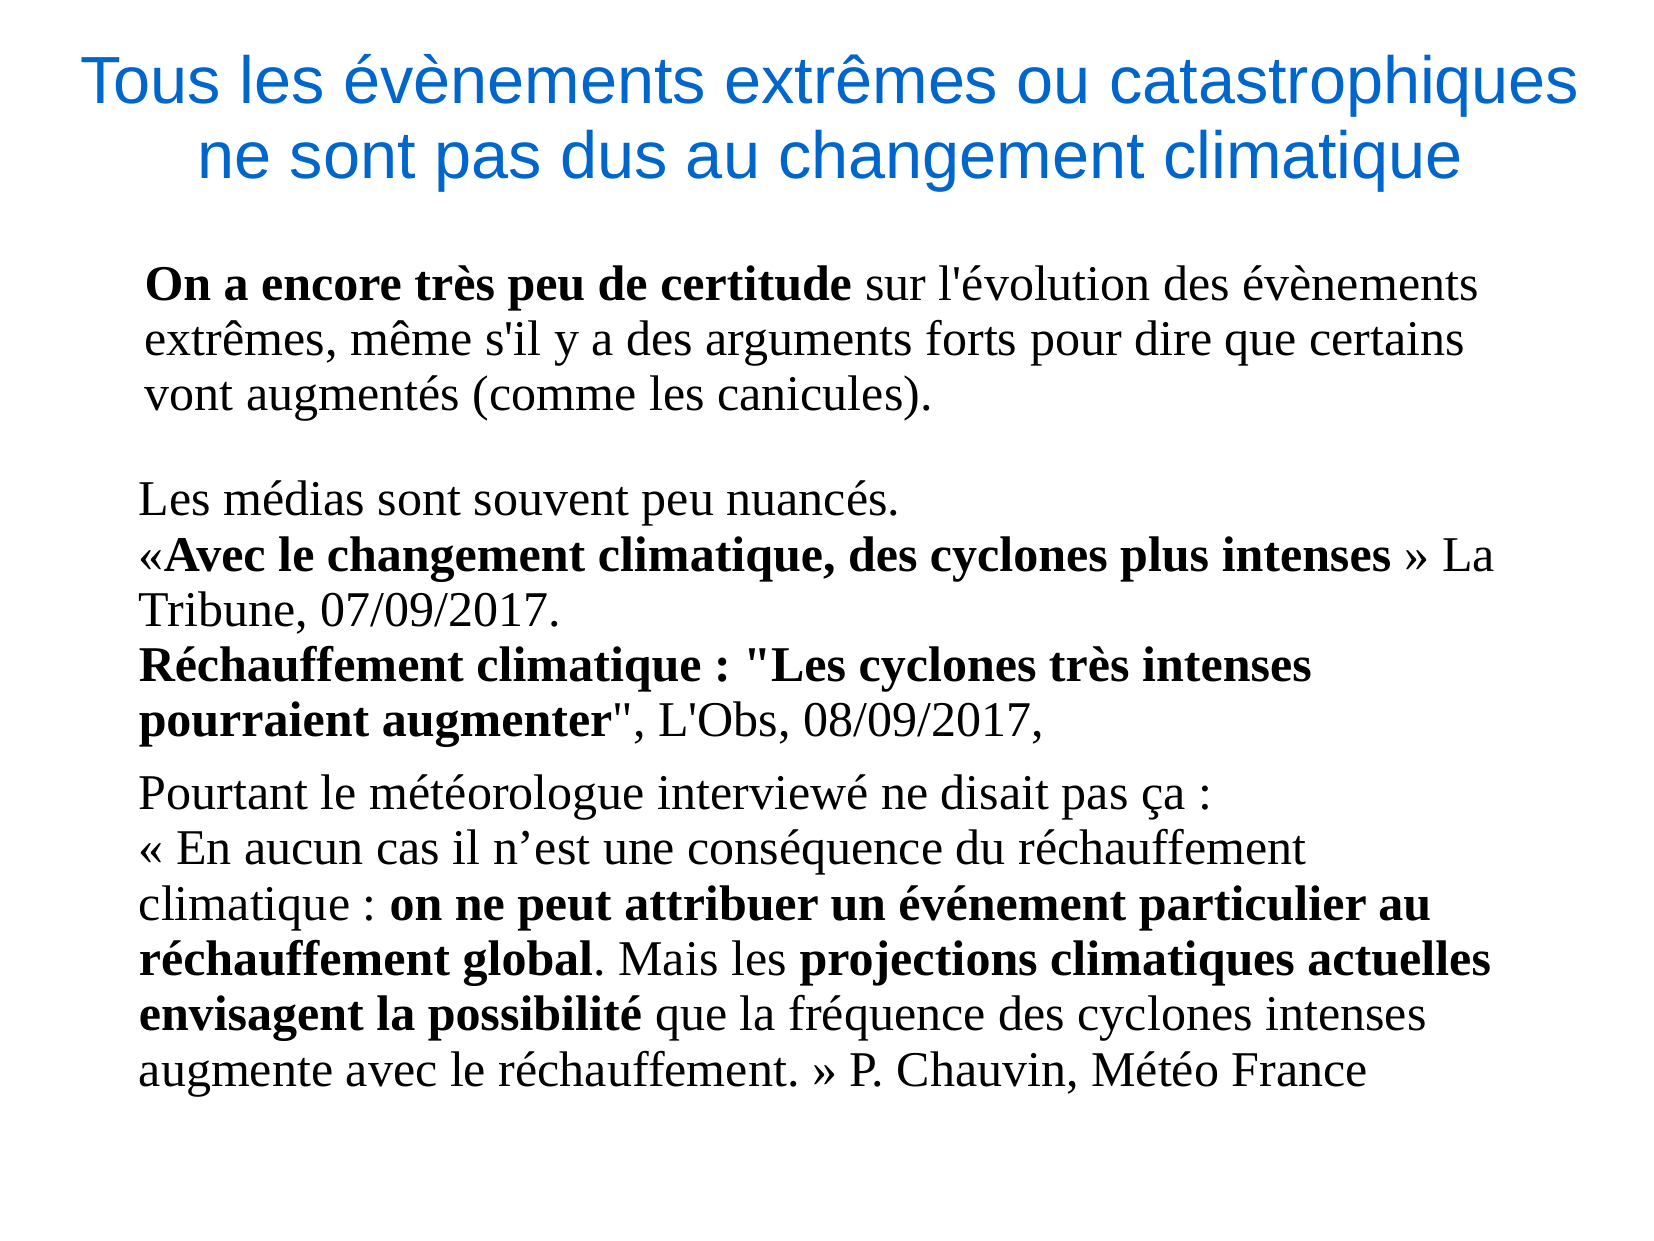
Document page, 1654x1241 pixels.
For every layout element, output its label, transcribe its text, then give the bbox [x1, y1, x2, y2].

text_box Les médias sont souvent peu nuancés. «Avec le changement climatique, des cyclones plus intenses » La Tribune, 07/09/2017. Réchauffement climatique : "Les cyclones très intenses pourraient augmenter", L'Obs, 08/09/2017, Pourtant le météorologue interviewé ne disait pas ça : « En aucun cas il n’est une conséquence du réchauffement climatique : on ne peut attribuer un événement particulier au réchauffement global. Mais les projections climatiques actuelles envisagent la possibilité que la fréquence des cyclones intenses augmente avec le réchauffement. » P. Chauvin, Météo France [124, 463, 1565, 1105]
text_box On a encore très peu de certitude sur l'évolution des évènements extrêmes, même s'il y a des arguments forts pour dire que certains vont augmentés (comme les canicules). [129, 248, 1548, 468]
text_box Tous les évènements extrêmes ou catastrophiques ne sont pas dus au changement climatique [46, 35, 1615, 211]
